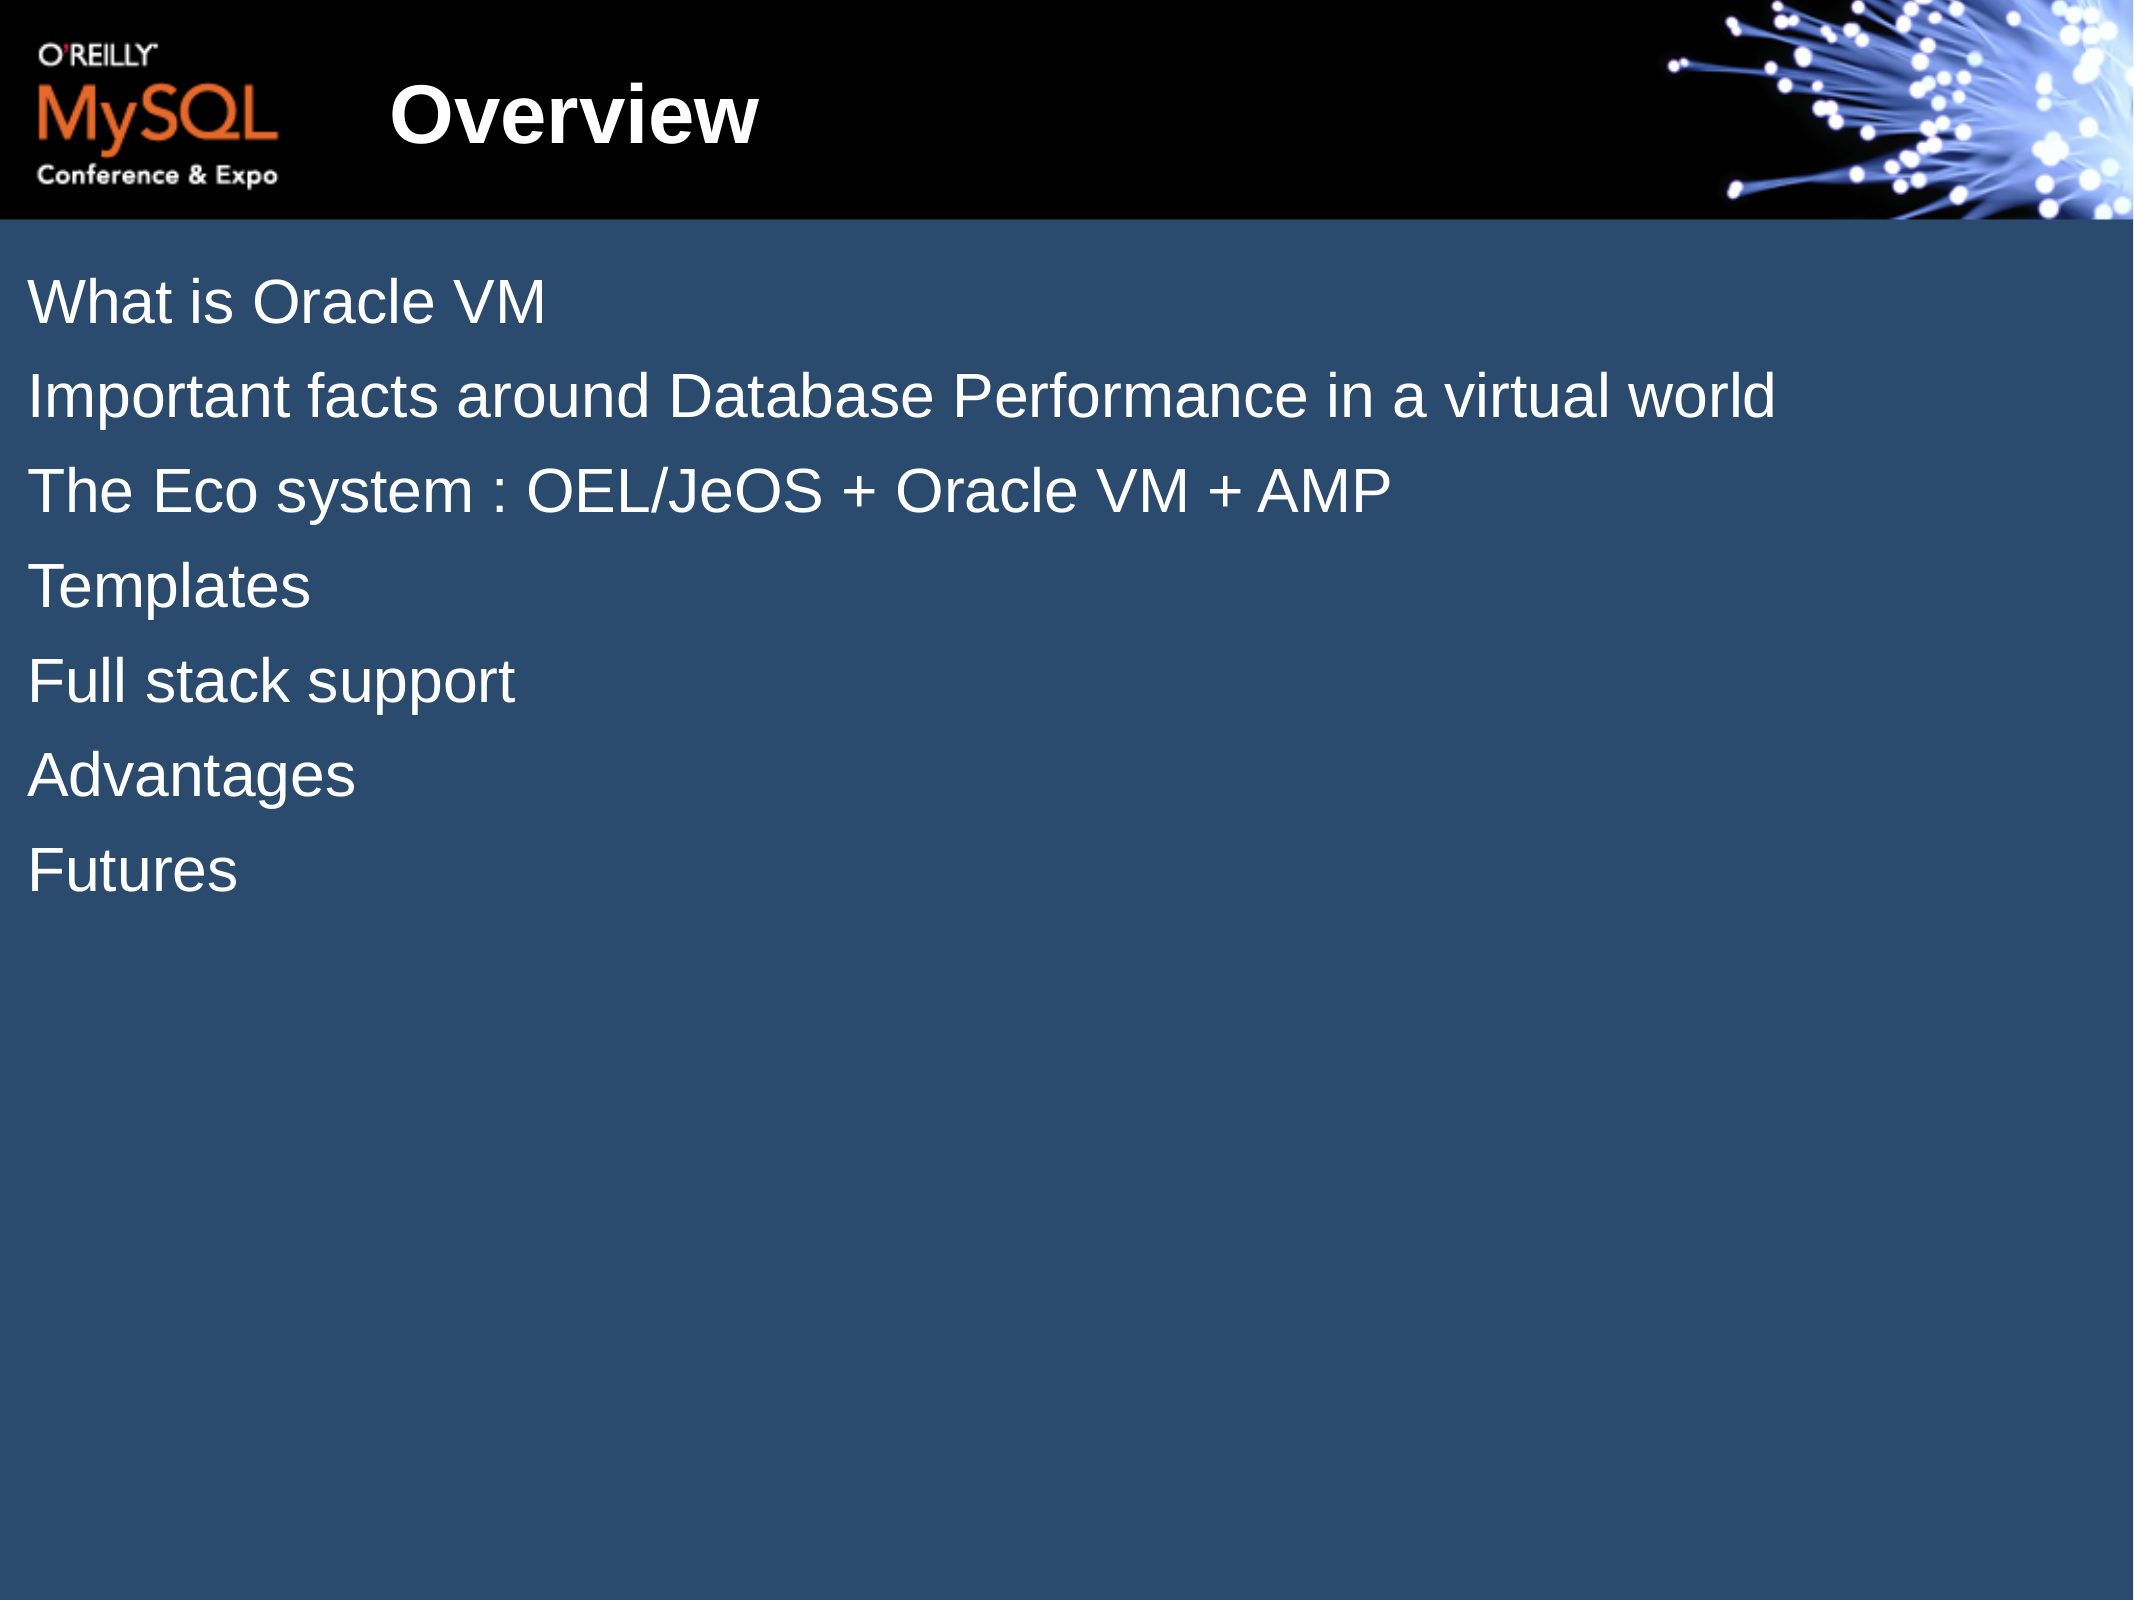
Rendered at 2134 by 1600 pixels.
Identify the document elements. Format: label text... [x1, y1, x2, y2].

list What is Oracle VM Important facts around Database Performance in a virtual world The Eco system : OEL/JeOS + Oracle VM + AMP Templates Full stack support Advantages Futures [0, 258, 2100, 1569]
title Overview [381, 36, 2103, 193]
picture [0, 0, 2134, 1600]
